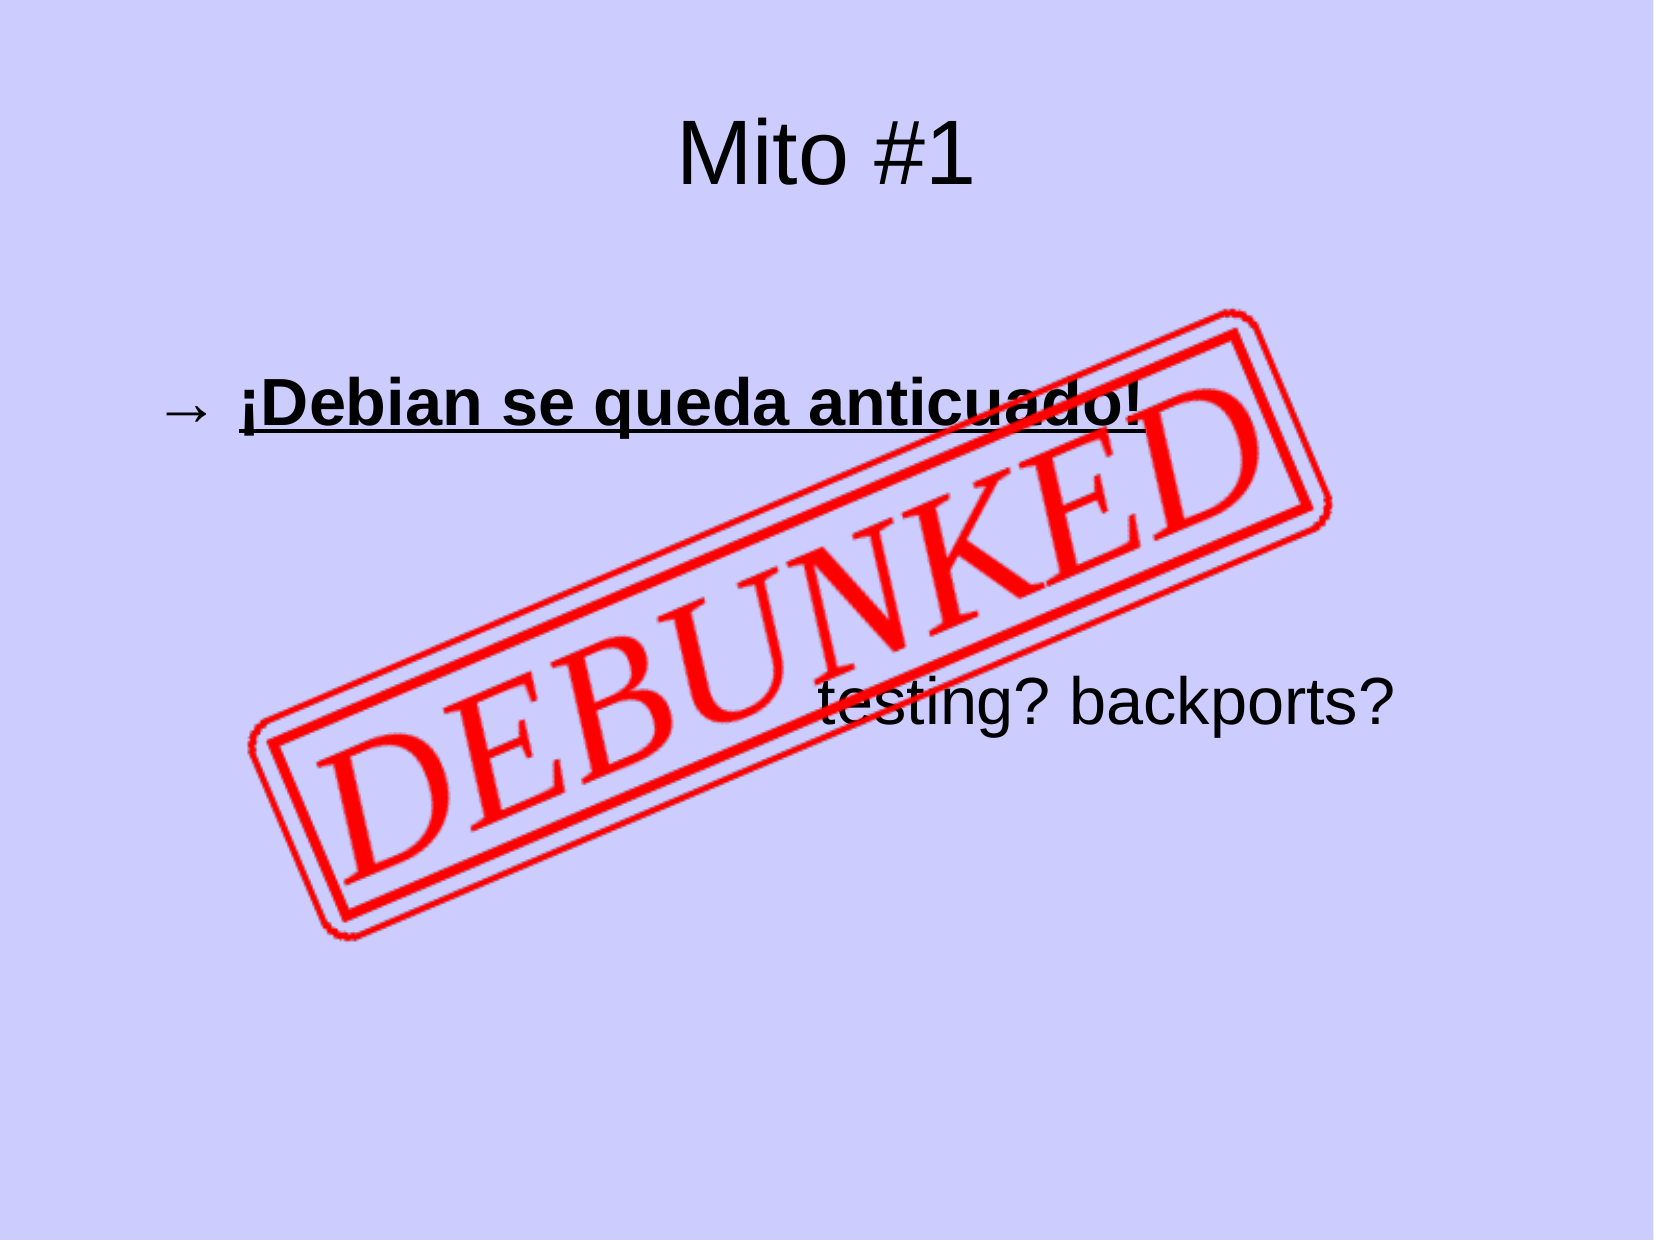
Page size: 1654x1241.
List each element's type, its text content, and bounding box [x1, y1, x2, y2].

title Mito #1 [82, 49, 1571, 257]
picture [213, 293, 1345, 952]
list → ¡Debian se queda anticuado! testing? backports? [82, 290, 1571, 1010]
